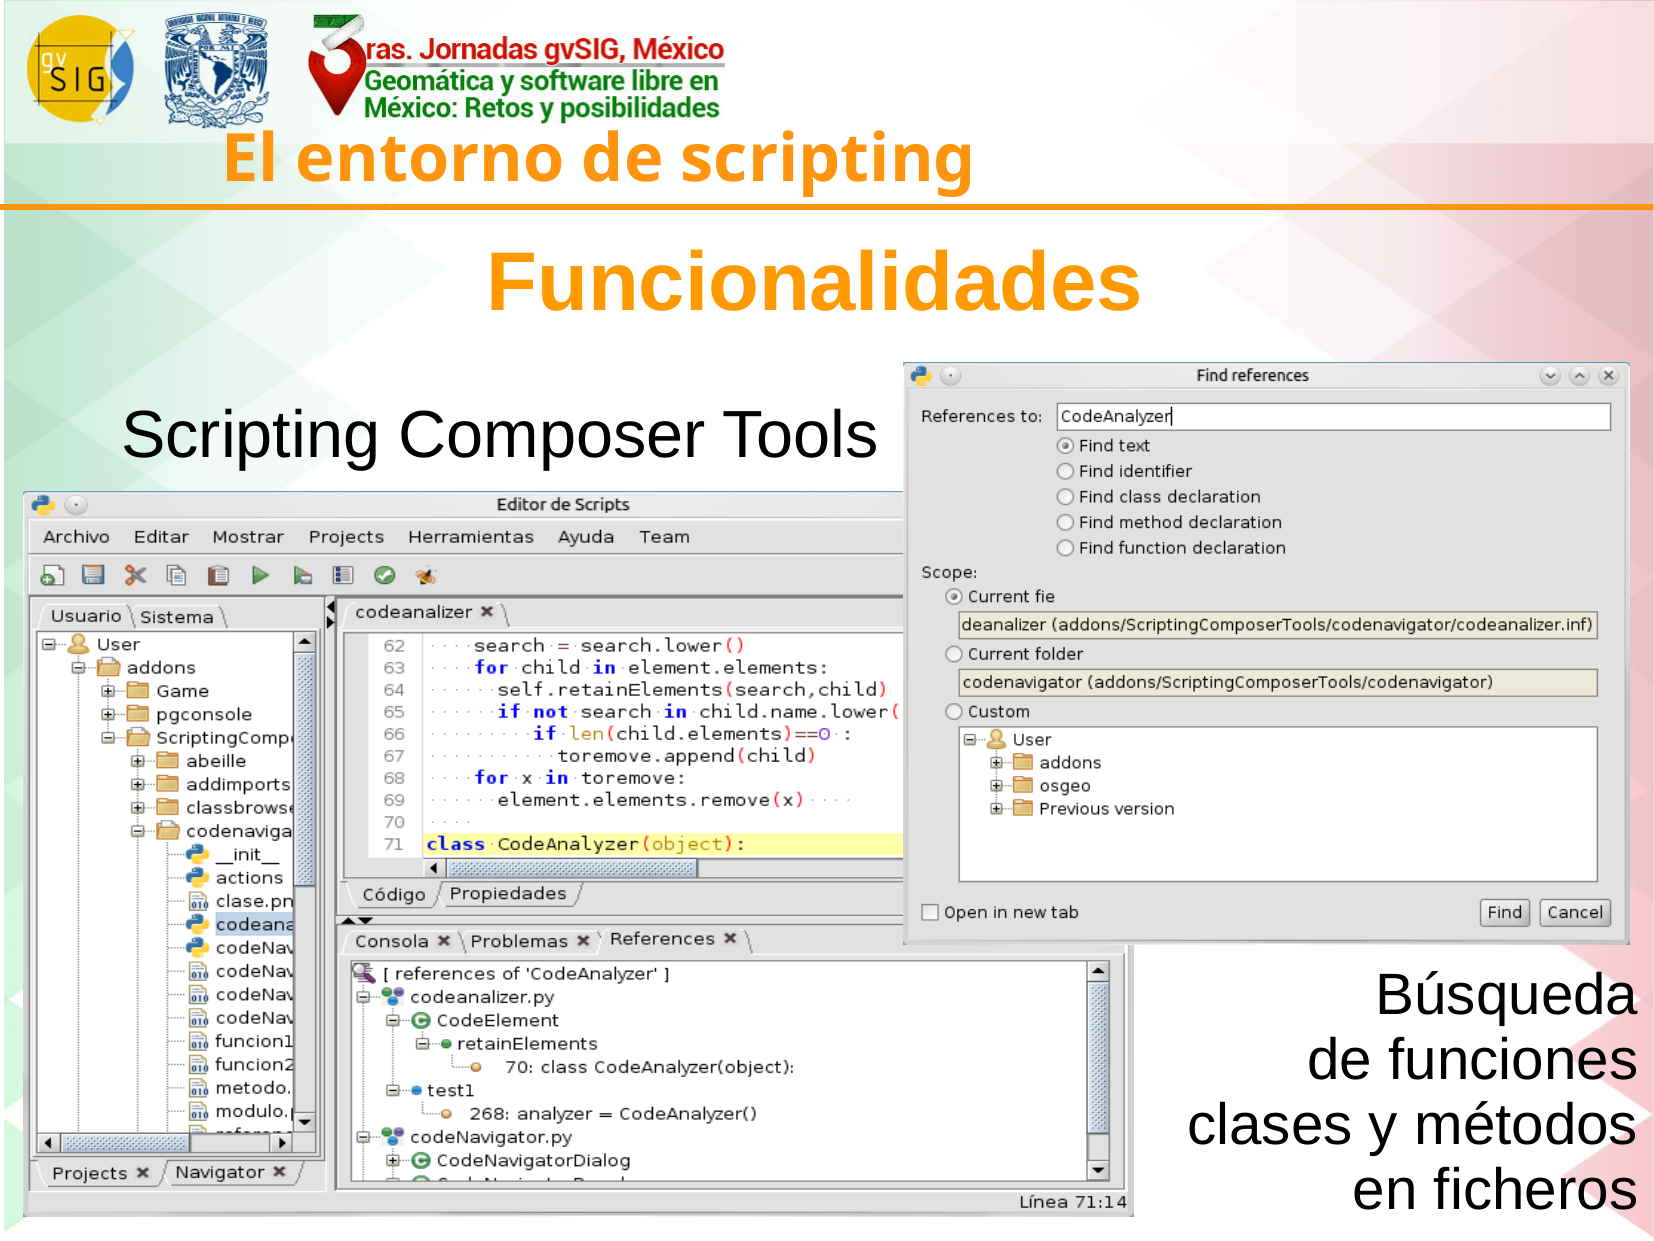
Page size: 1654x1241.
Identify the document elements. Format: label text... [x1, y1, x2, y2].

text_box Scripting Composer Tools Búsqueda de funciones clases y métodos en ficheros [106, 389, 1654, 1231]
picture [4, 210, 1654, 1240]
title El entorno de scripting [0, 0, 1654, 207]
text_box Funcionalidades [23, 228, 1607, 337]
